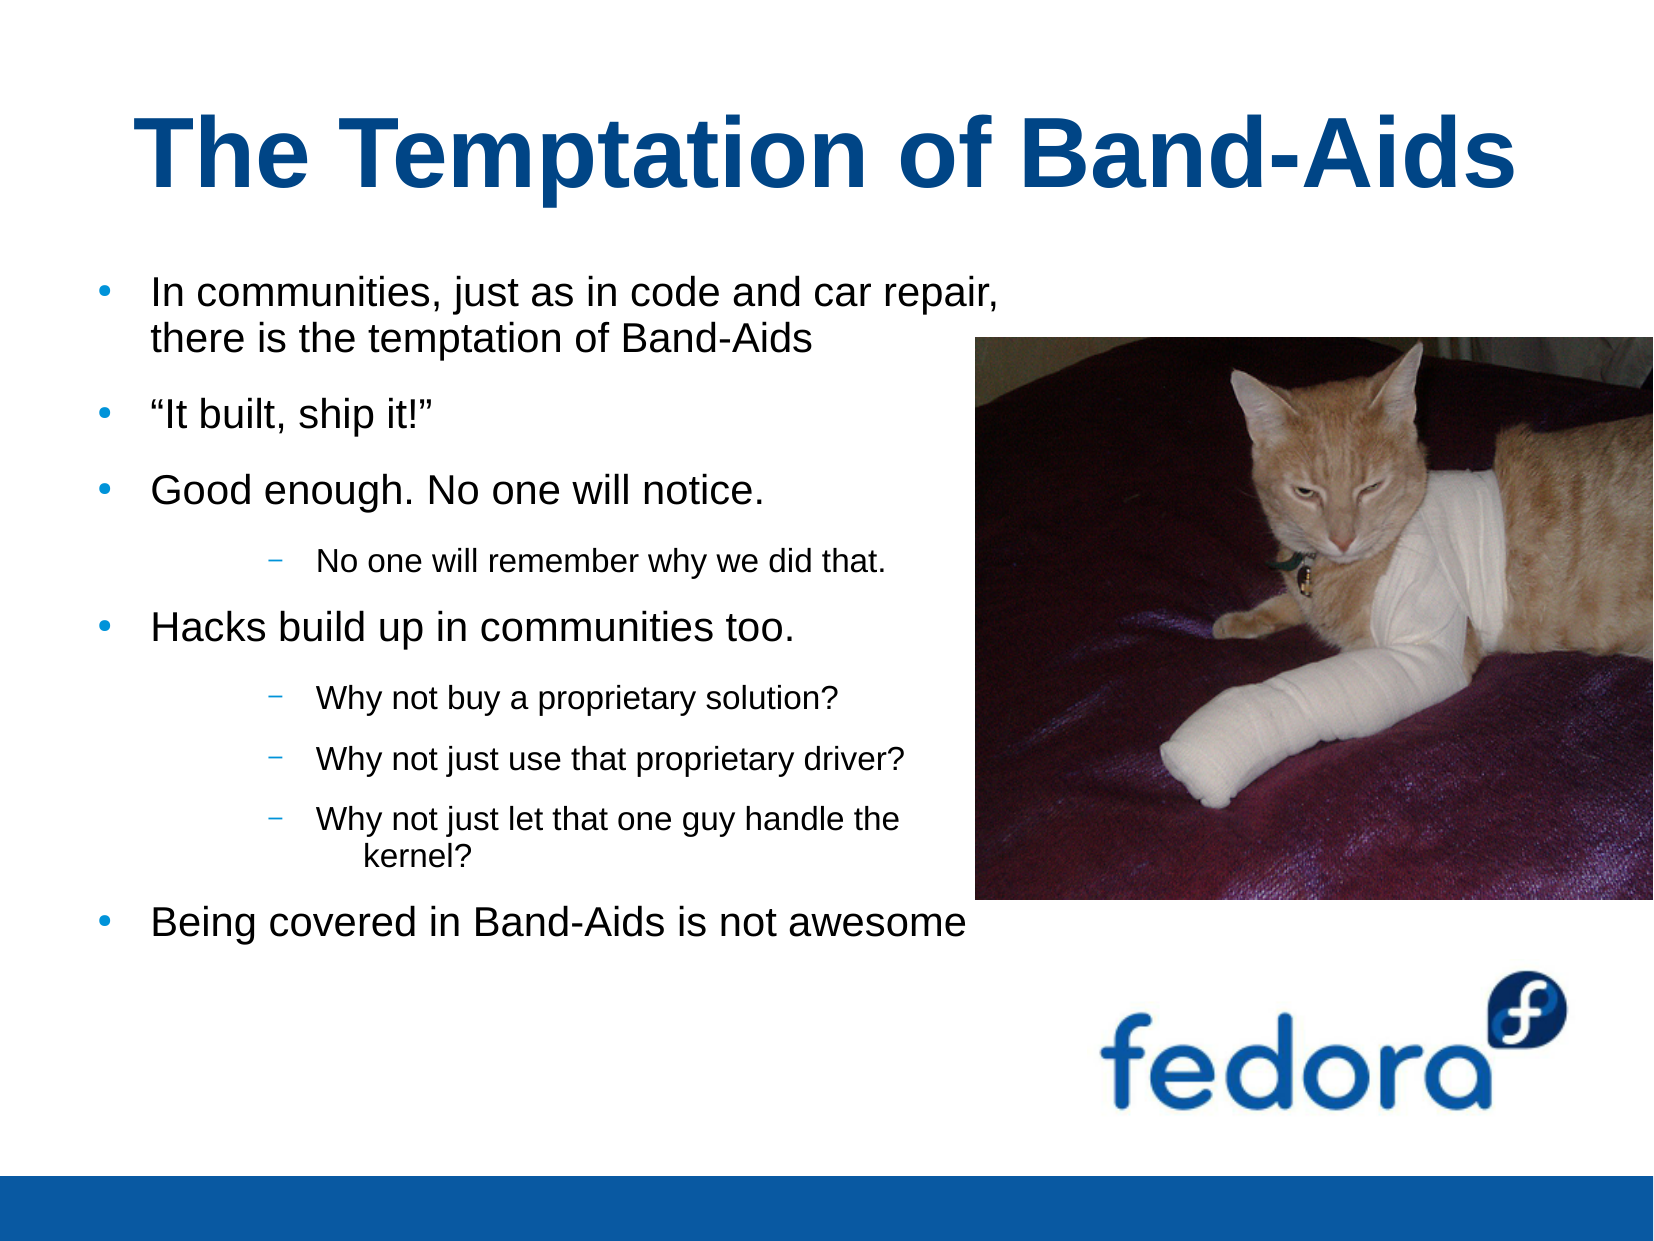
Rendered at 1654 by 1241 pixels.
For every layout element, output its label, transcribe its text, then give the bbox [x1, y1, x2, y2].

list In communities, just as in code and car repair, there is the temptation of Band-Aids “It built, ship it!” Good enough. No one will notice. No one will remember why we did that. Hacks build up in communities too. Why not buy a proprietary solution? Why not just use that proprietary driver? Why not just let that one guy handle the kernel? Being covered in Band-Aids is not awesome [79, 268, 1013, 1088]
title The Temptation of Band-Aids [82, 49, 1571, 257]
picture [0, 0, 1654, 1241]
